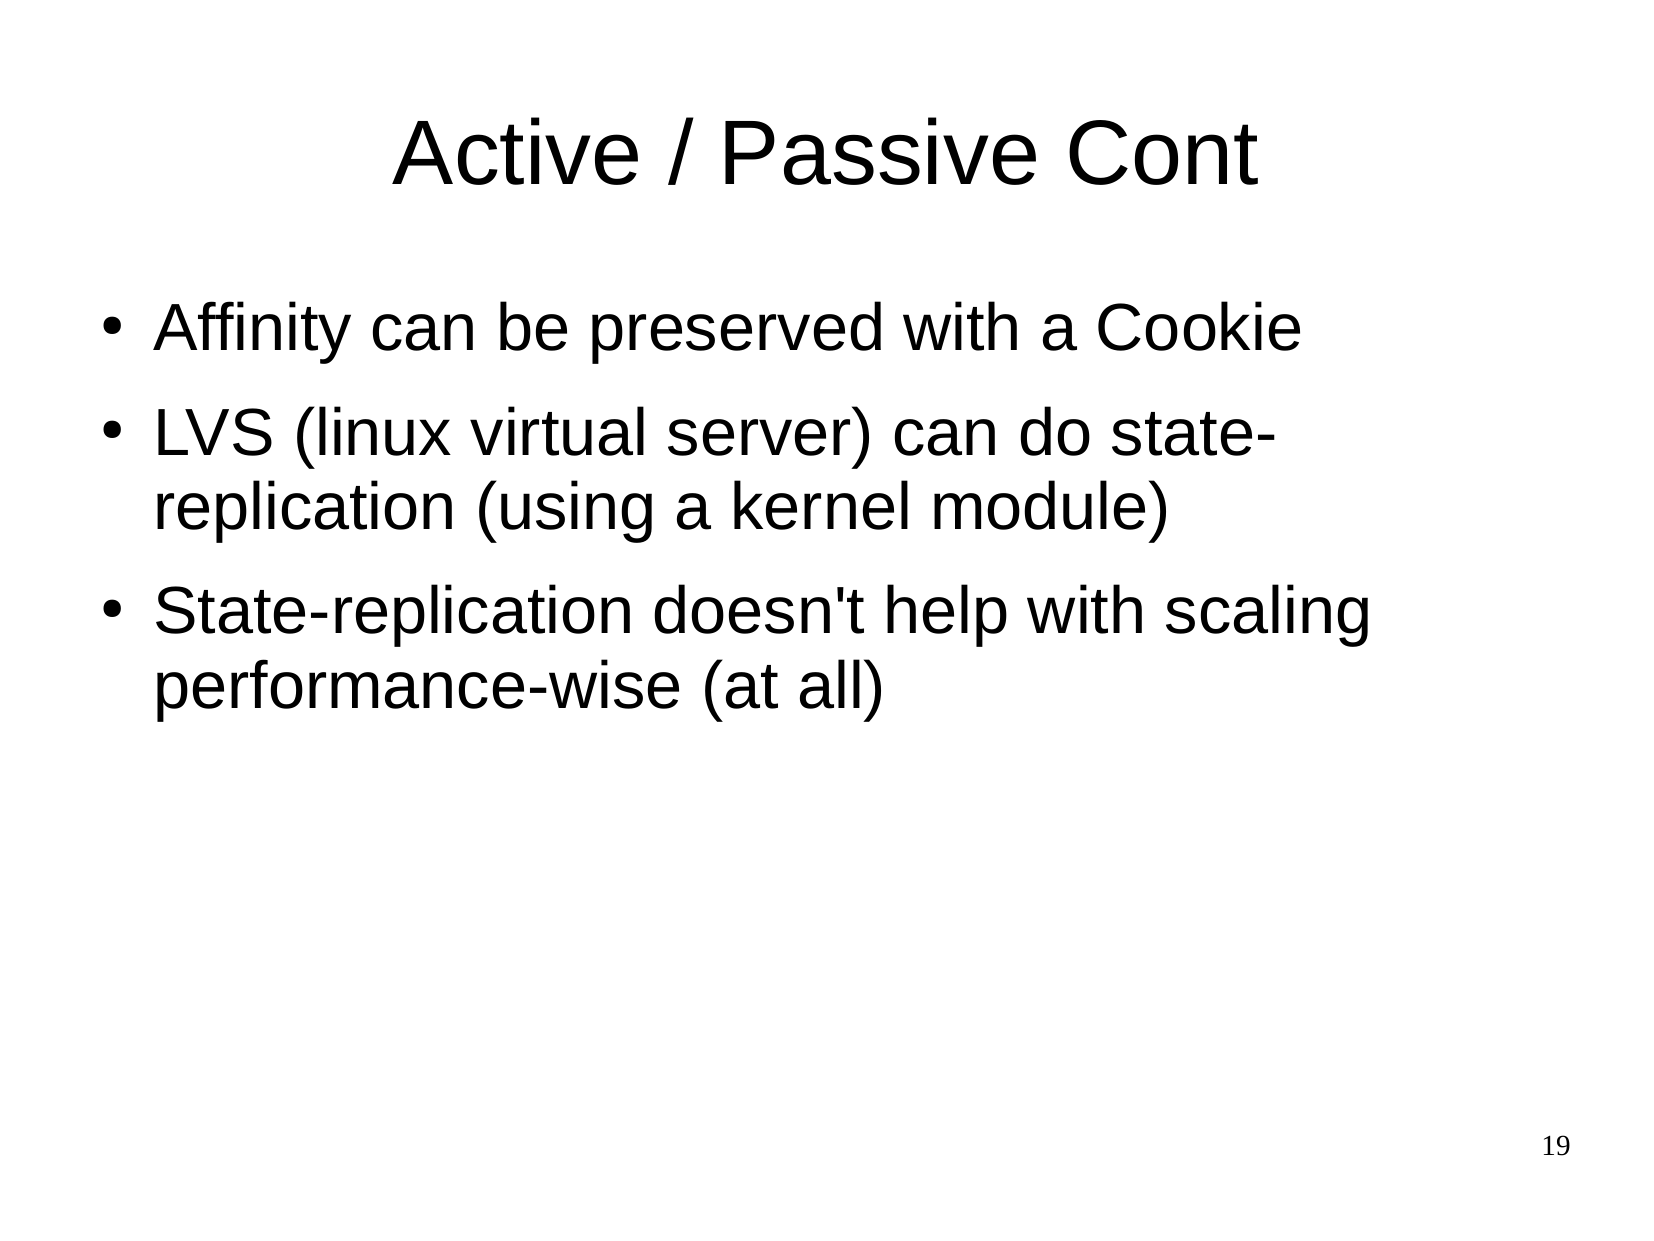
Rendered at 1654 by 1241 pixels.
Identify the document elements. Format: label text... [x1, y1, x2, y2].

list Affinity can be preserved with a Cookie LVS (linux virtual server) can do state-replication (using a kernel module) State-replication doesn't help with scaling performance-wise (at all) [82, 290, 1571, 1109]
title Active / Passive Cont [82, 49, 1571, 257]
